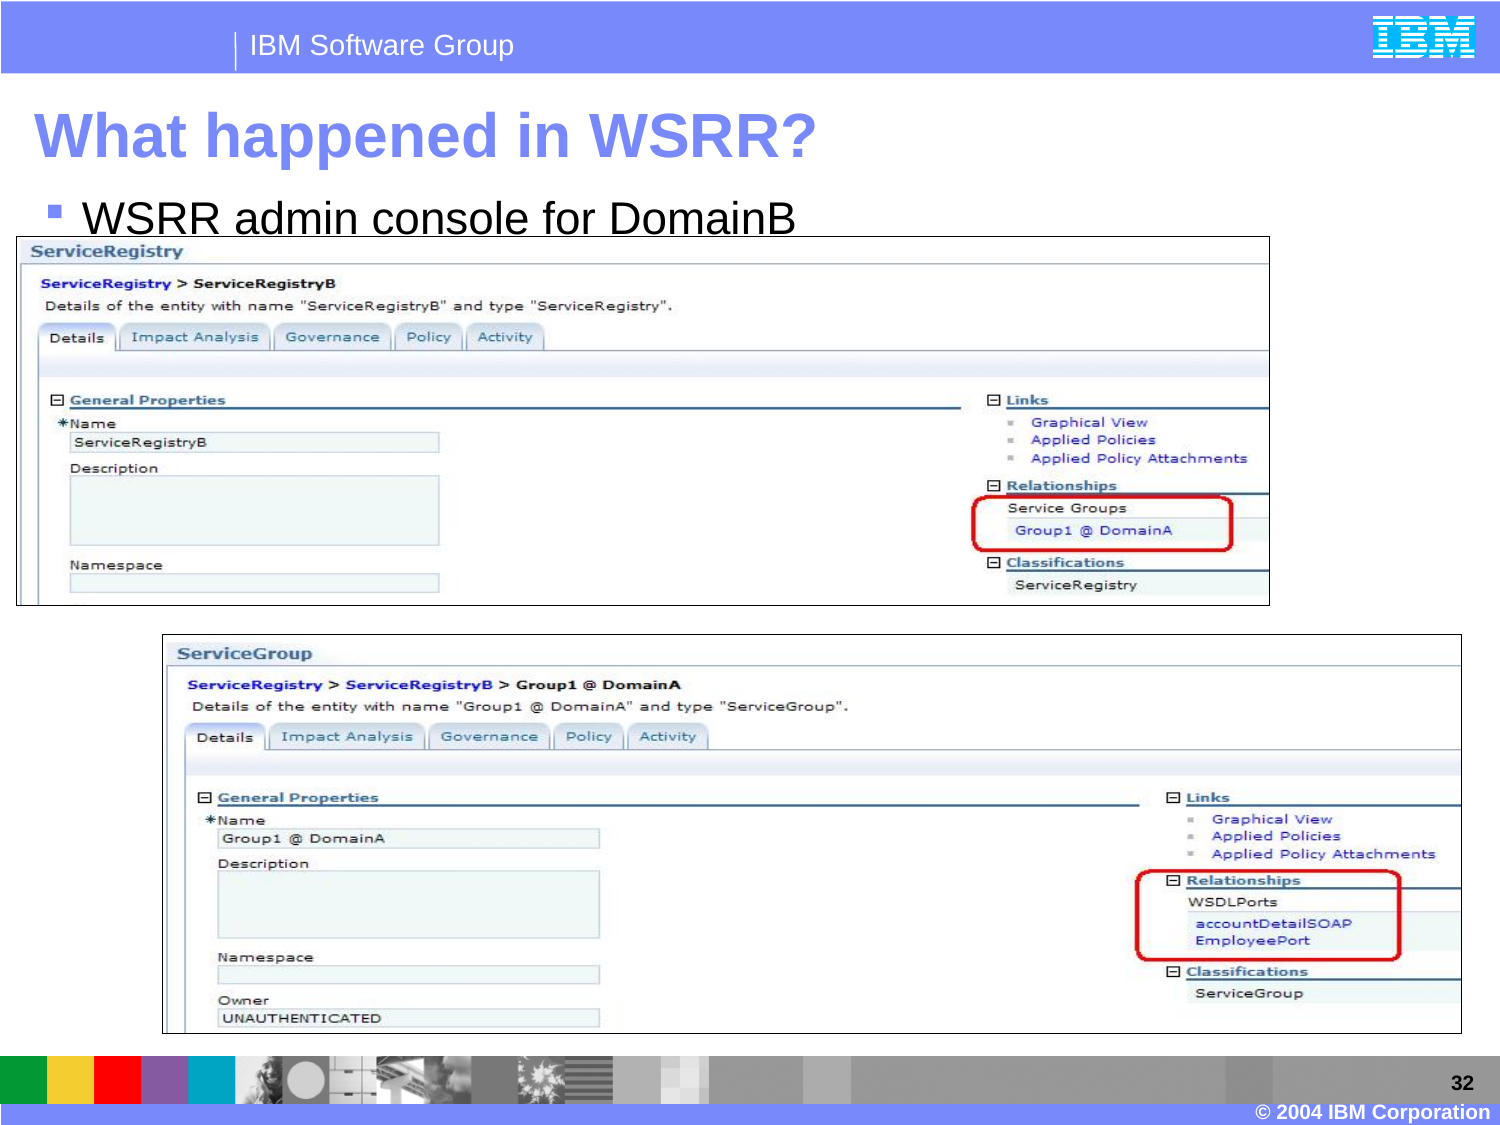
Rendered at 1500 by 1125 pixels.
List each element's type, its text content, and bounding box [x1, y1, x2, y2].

title What happened in WSRR? [19, 97, 1483, 181]
list WSRR admin console for DomainB [29, 191, 1403, 1004]
picture [162, 634, 1462, 1034]
picture [16, 236, 1270, 606]
picture [0, 1056, 1500, 1104]
